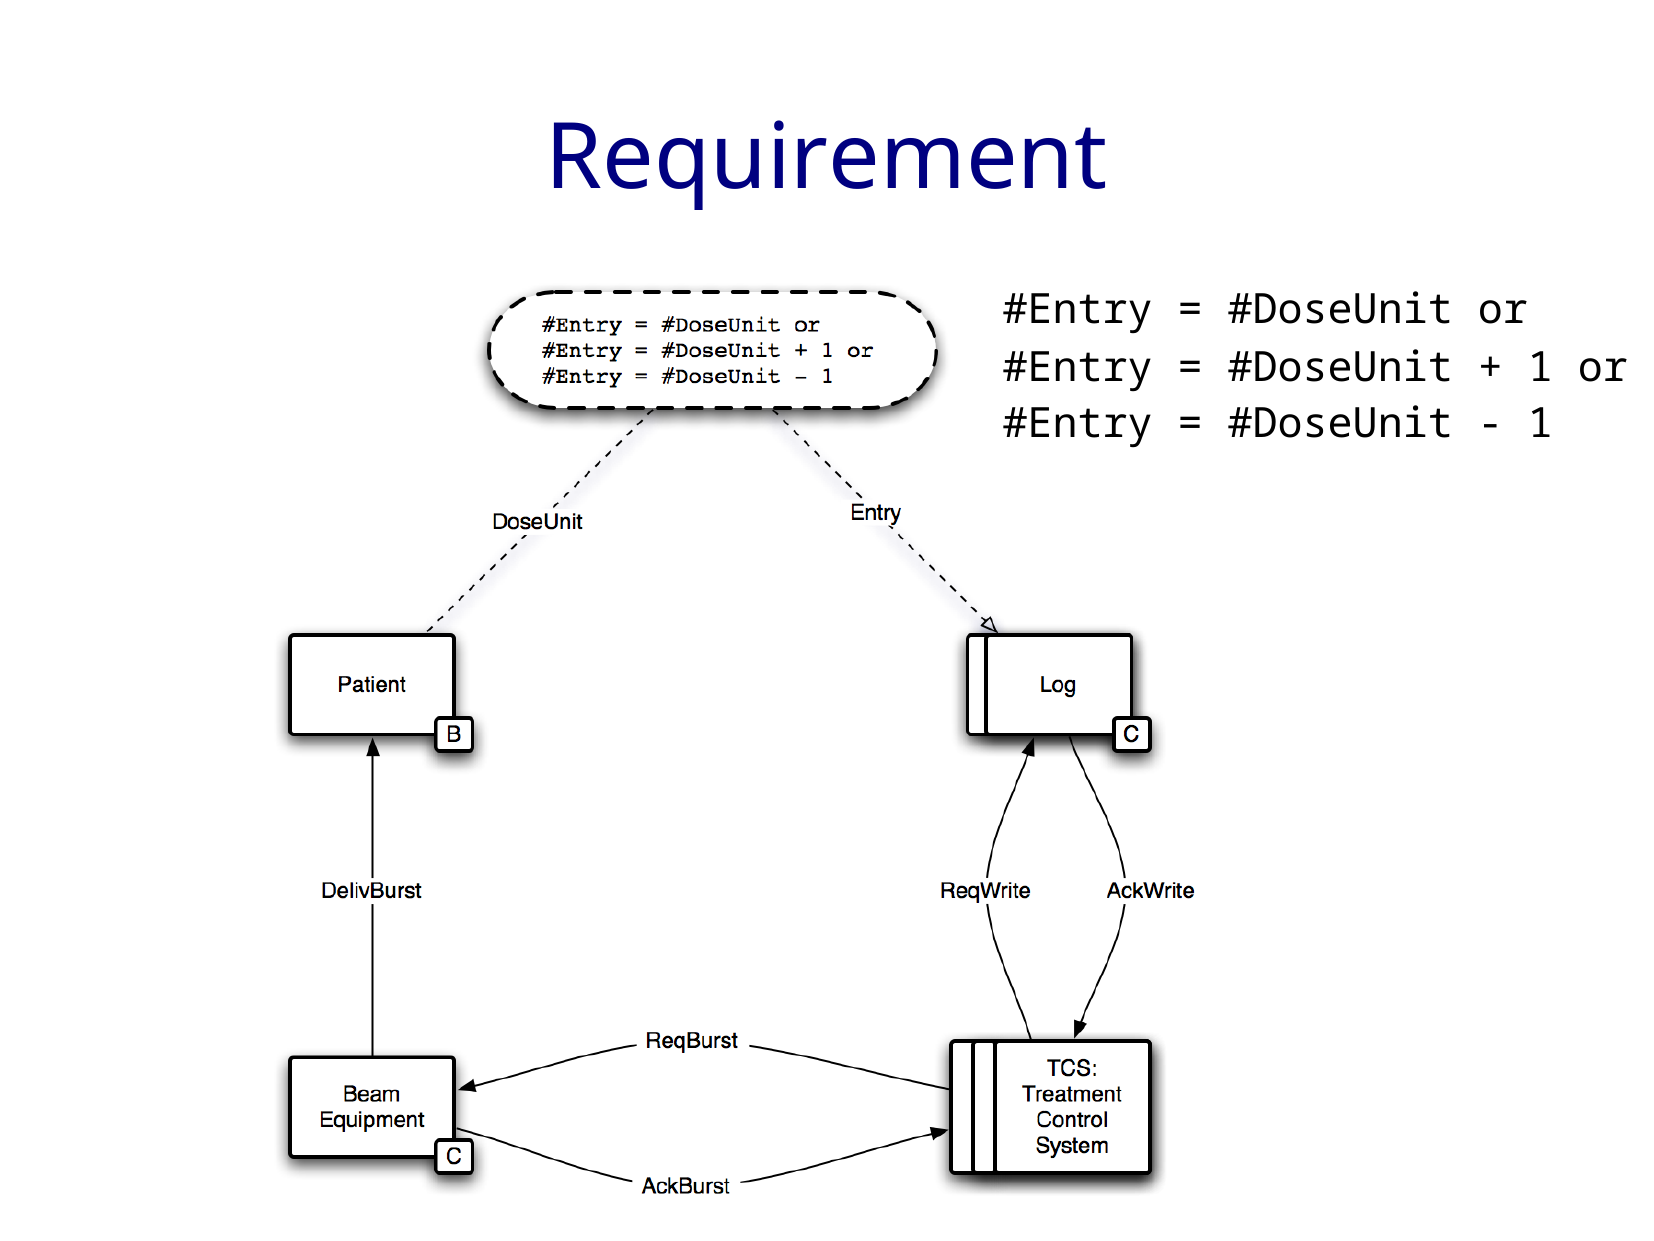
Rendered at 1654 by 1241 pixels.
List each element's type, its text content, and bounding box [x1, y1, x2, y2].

title Requirement [82, 49, 1571, 257]
text_box #Entry = #DoseUnit or #Entry = #DoseUnit + 1 or #Entry = #DoseUnit - 1 [987, 271, 1654, 433]
picture [253, 262, 1223, 1217]
